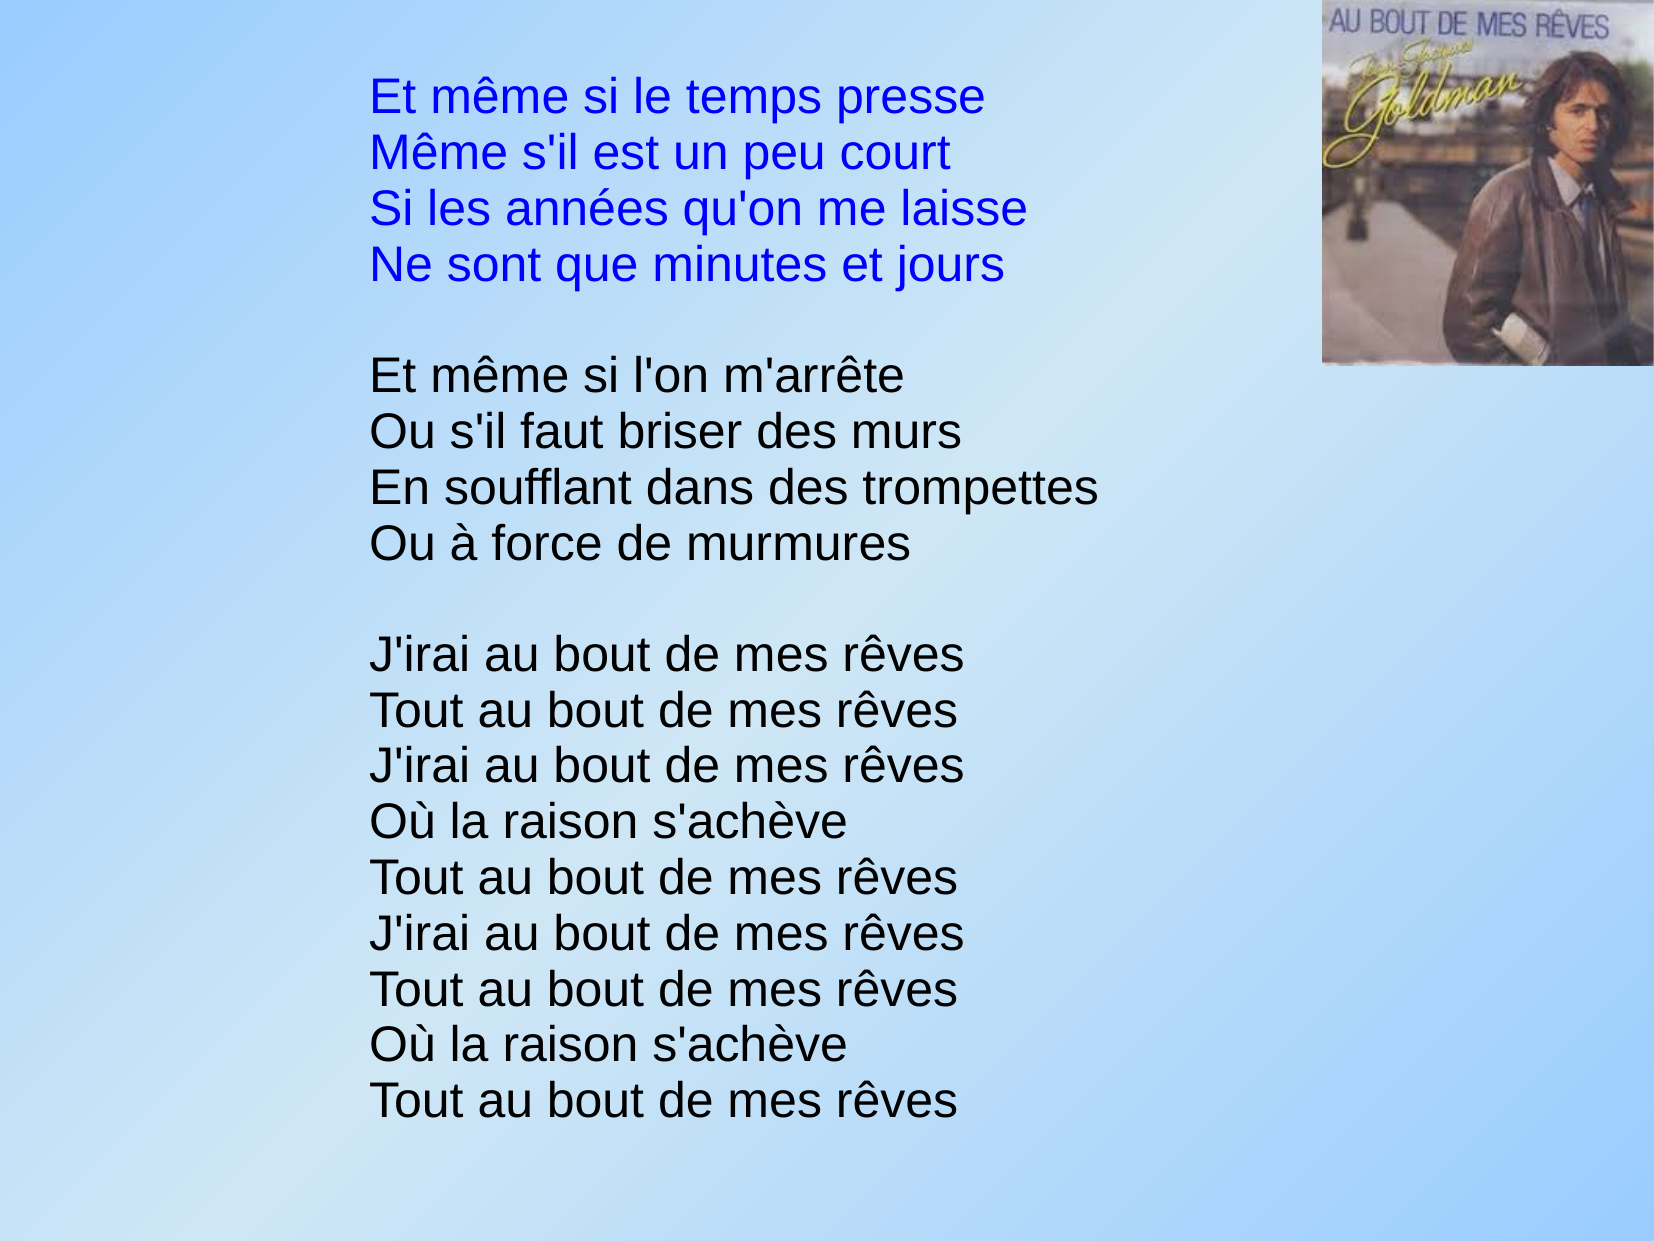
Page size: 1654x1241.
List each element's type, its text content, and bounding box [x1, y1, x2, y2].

text_box Et même si le temps presse Même s'il est un peu court Si les années qu'on me laisse Ne sont que minutes et jours Et même si l'on m'arrête Ou s'il faut briser des murs En soufflant dans des trompettes Ou à force de murmures J'irai au bout de mes rêves Tout au bout de mes rêves J'irai au bout de mes rêves Où la raison s'achève Tout au bout de mes rêves J'irai au bout de mes rêves Tout au bout de mes rêves Où la raison s'achève Tout au bout de mes rêves [354, 61, 1619, 1136]
picture [1322, 0, 1654, 366]
